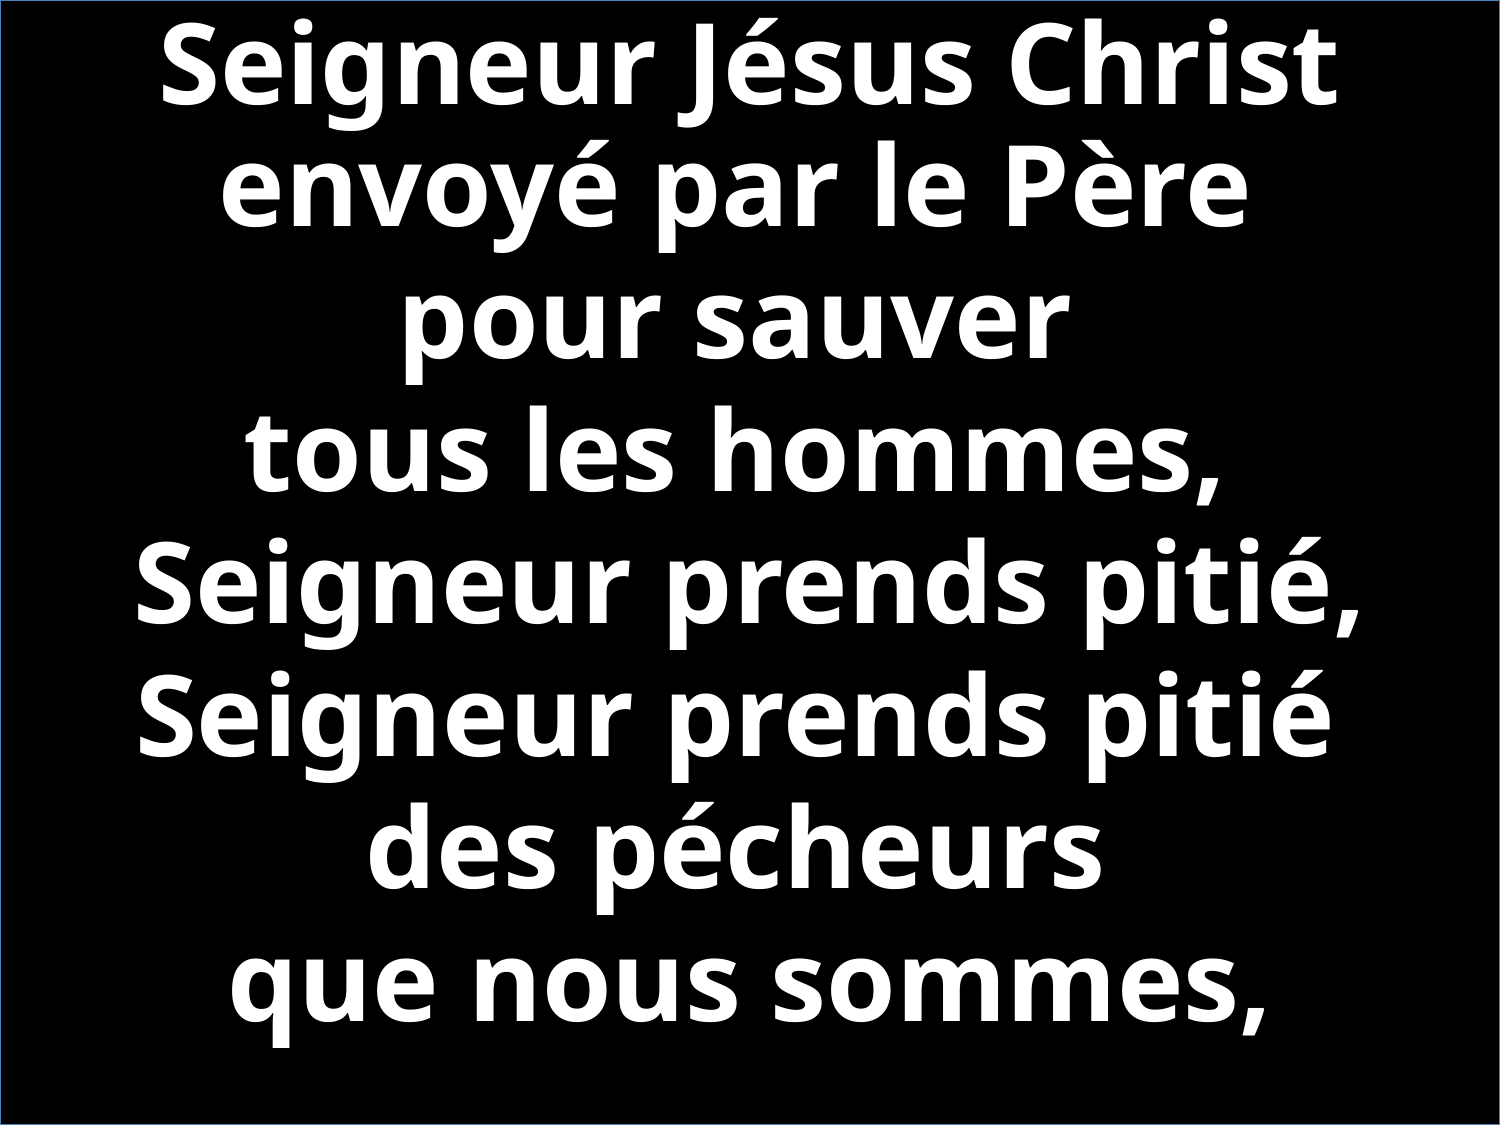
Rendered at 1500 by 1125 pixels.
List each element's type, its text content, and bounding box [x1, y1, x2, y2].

subtitle Seigneur Jésus Christ envoyé par le Père pour sauver tous les hommes, Seigneur prends pitié, Seigneur prends pitié des pécheurs que nous sommes, [0, 0, 1500, 1125]
